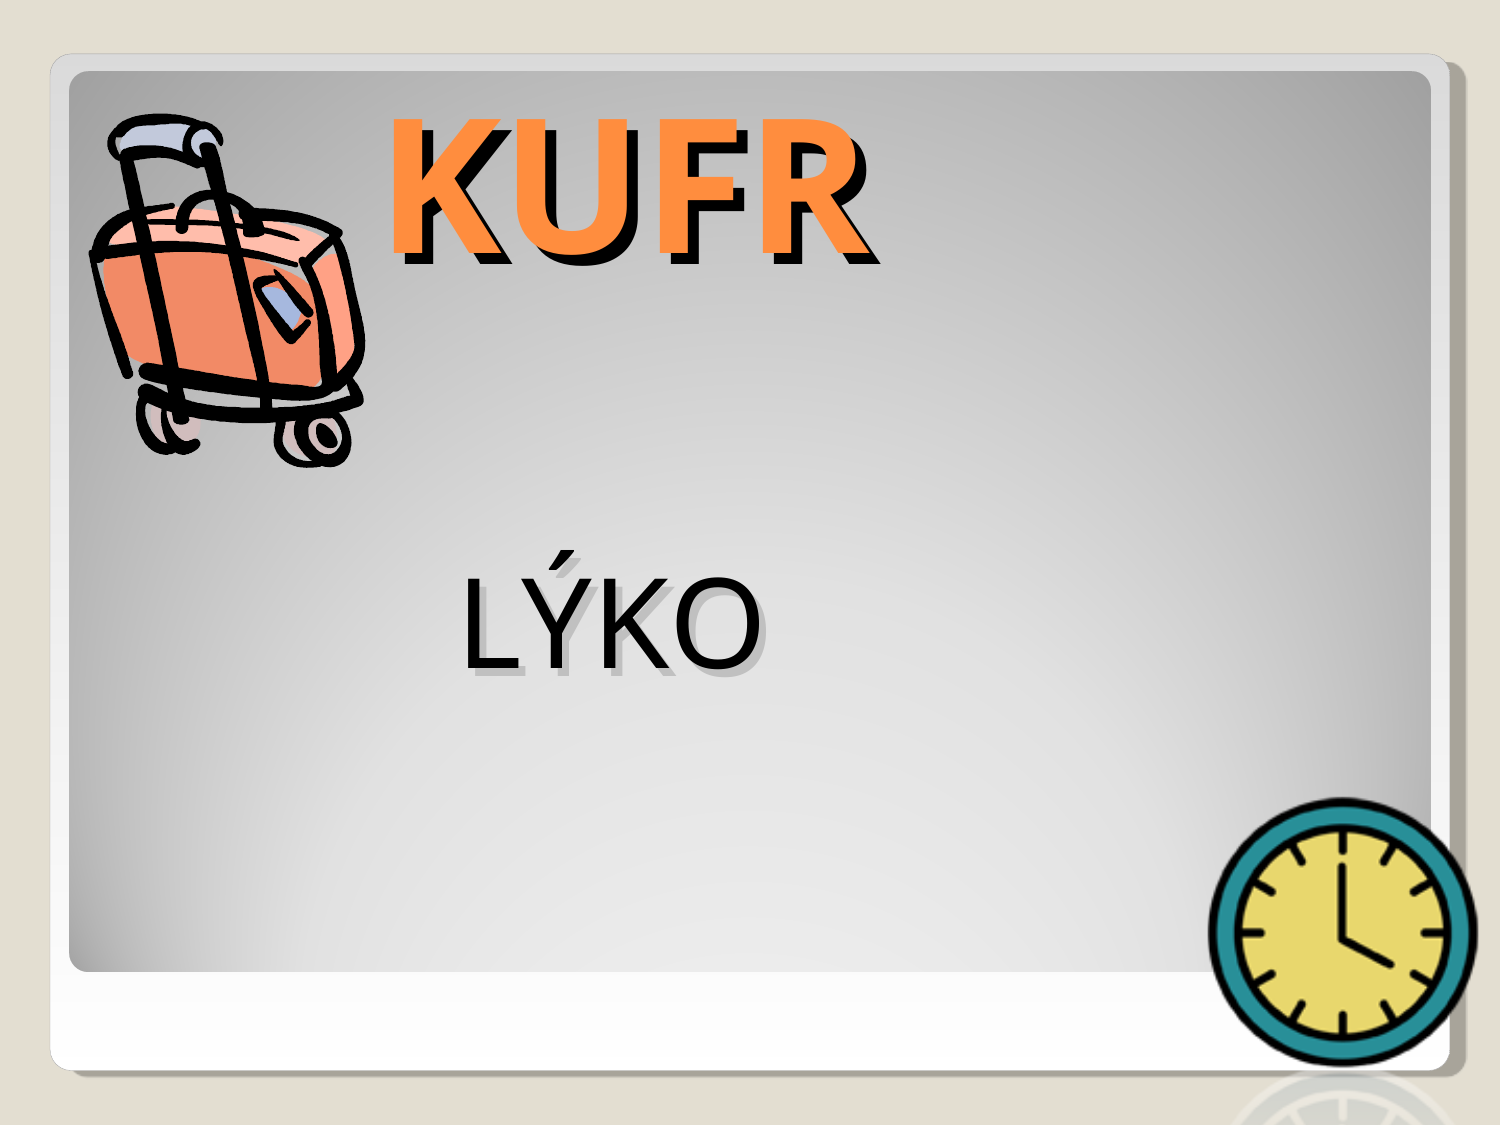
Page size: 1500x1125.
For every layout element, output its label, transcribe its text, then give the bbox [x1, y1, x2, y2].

text_box LÝKO [107, 536, 1117, 780]
picture [69, 71, 1500, 1125]
text_box KUFR [362, 54, 1379, 362]
